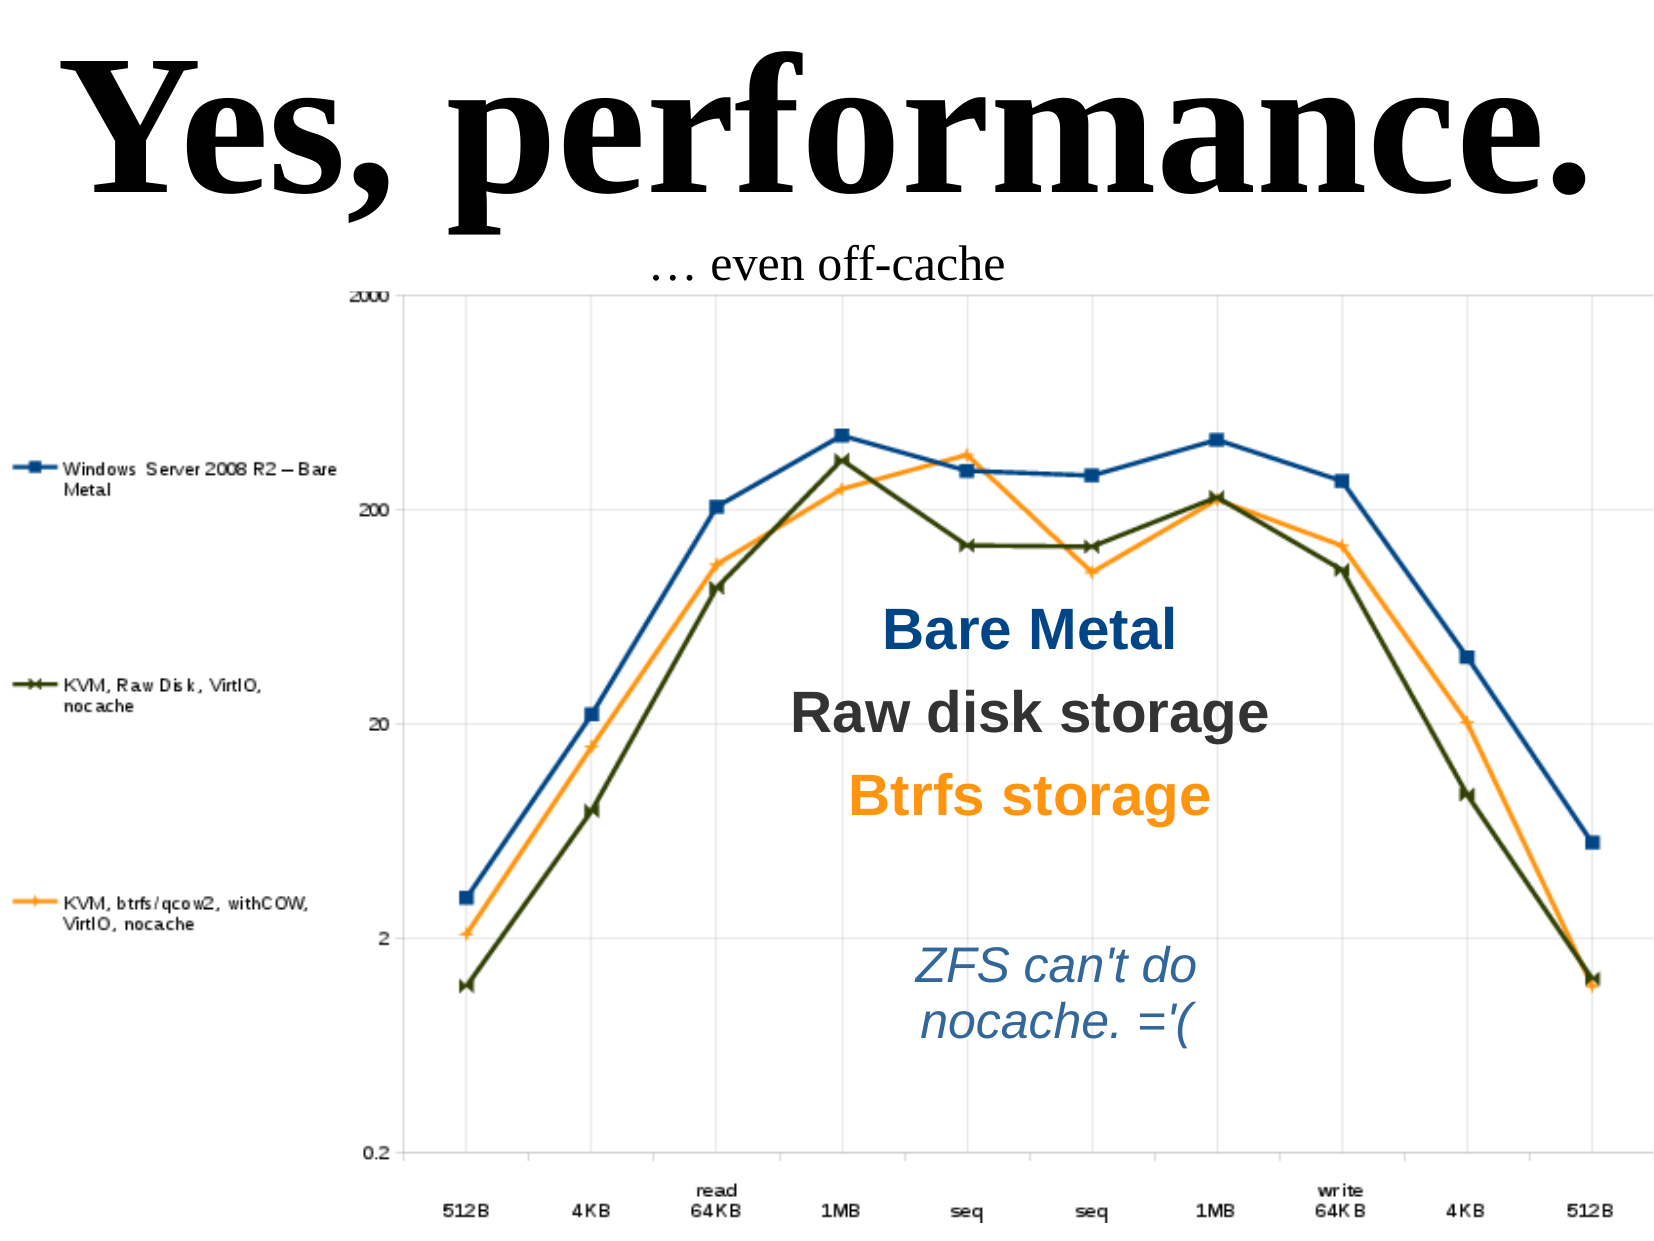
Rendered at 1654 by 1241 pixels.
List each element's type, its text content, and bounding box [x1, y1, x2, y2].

table_cell Btrfs storage [757, 754, 1304, 837]
table_header ZFS can't do nocache. ='( [640, 930, 1473, 1131]
picture [3, 292, 1654, 1223]
table_cell Raw disk storage [757, 671, 1304, 754]
table_header [757, 504, 1304, 588]
title Yes, performance. … even off-cache [0, 14, 1654, 292]
table_cell Bare Metal [757, 588, 1304, 671]
